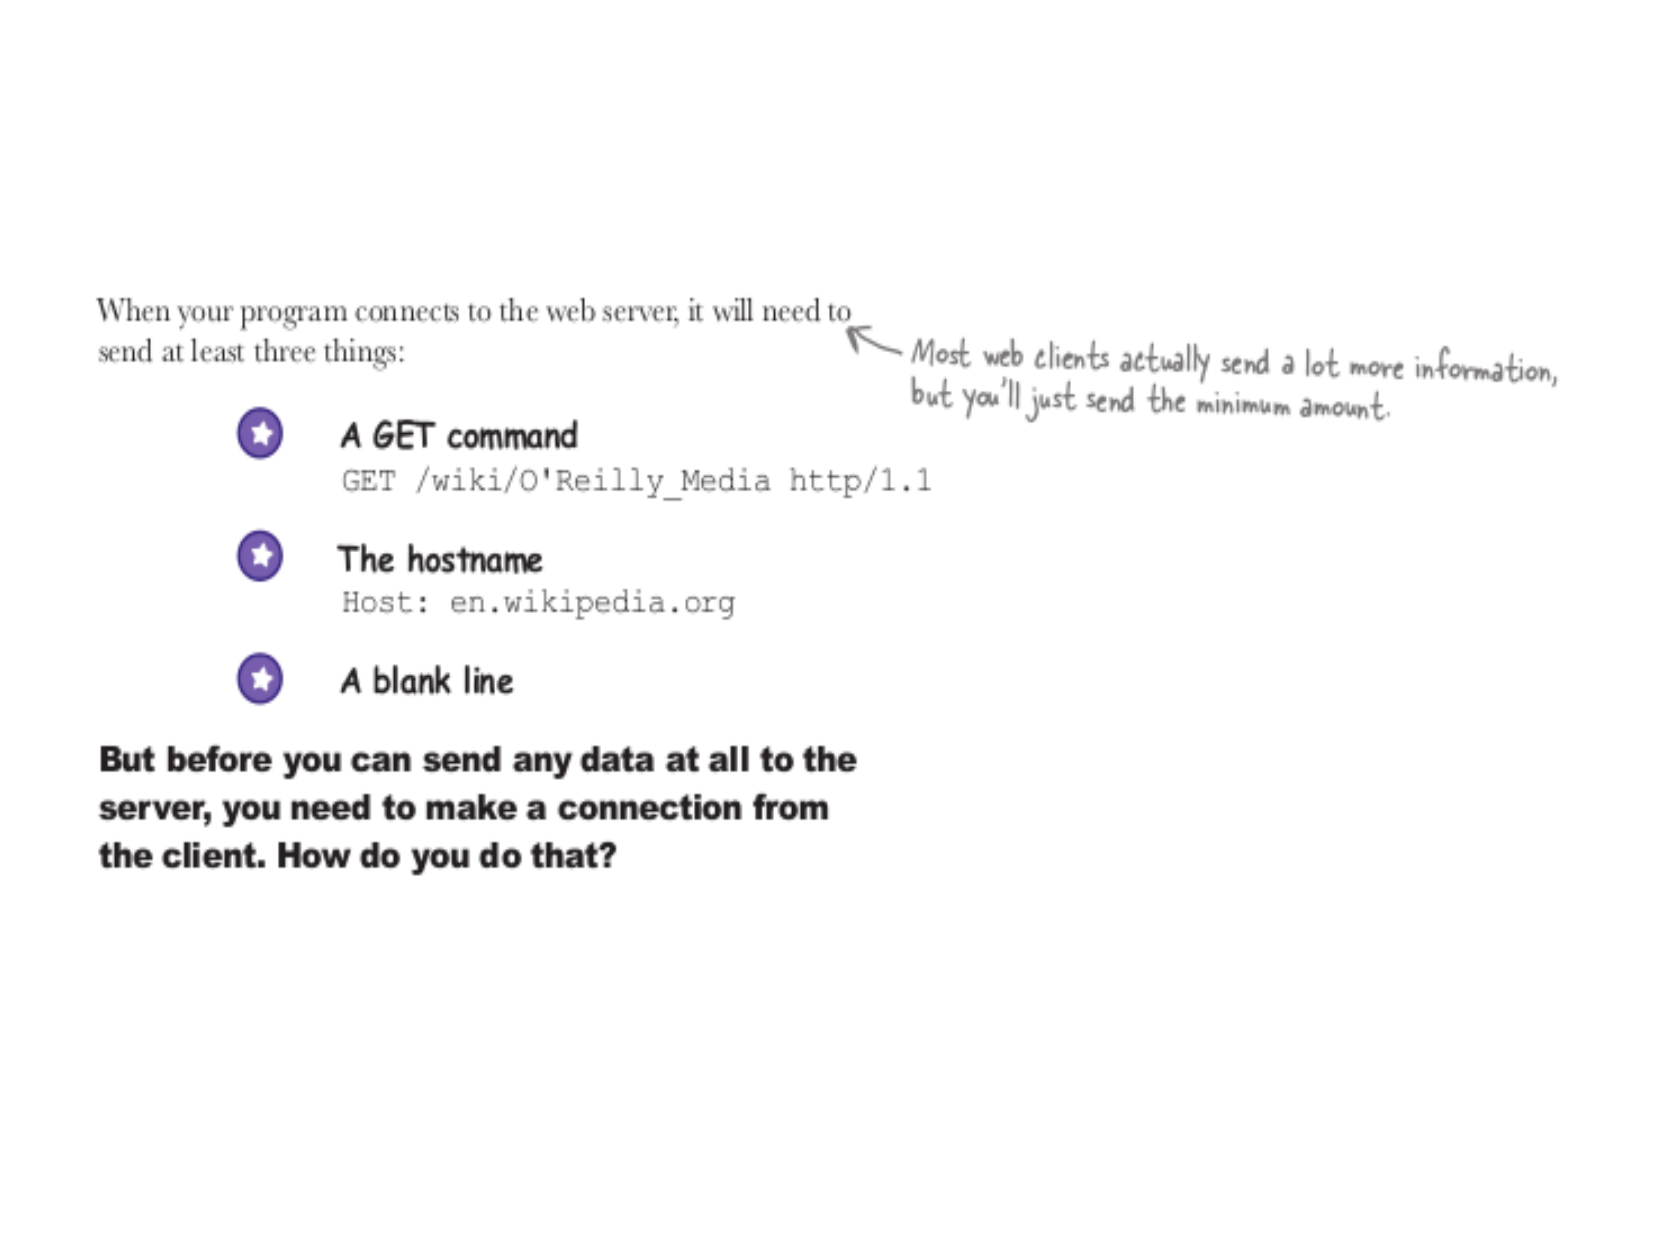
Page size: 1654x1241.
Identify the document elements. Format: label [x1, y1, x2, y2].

picture [70, 271, 1595, 886]
